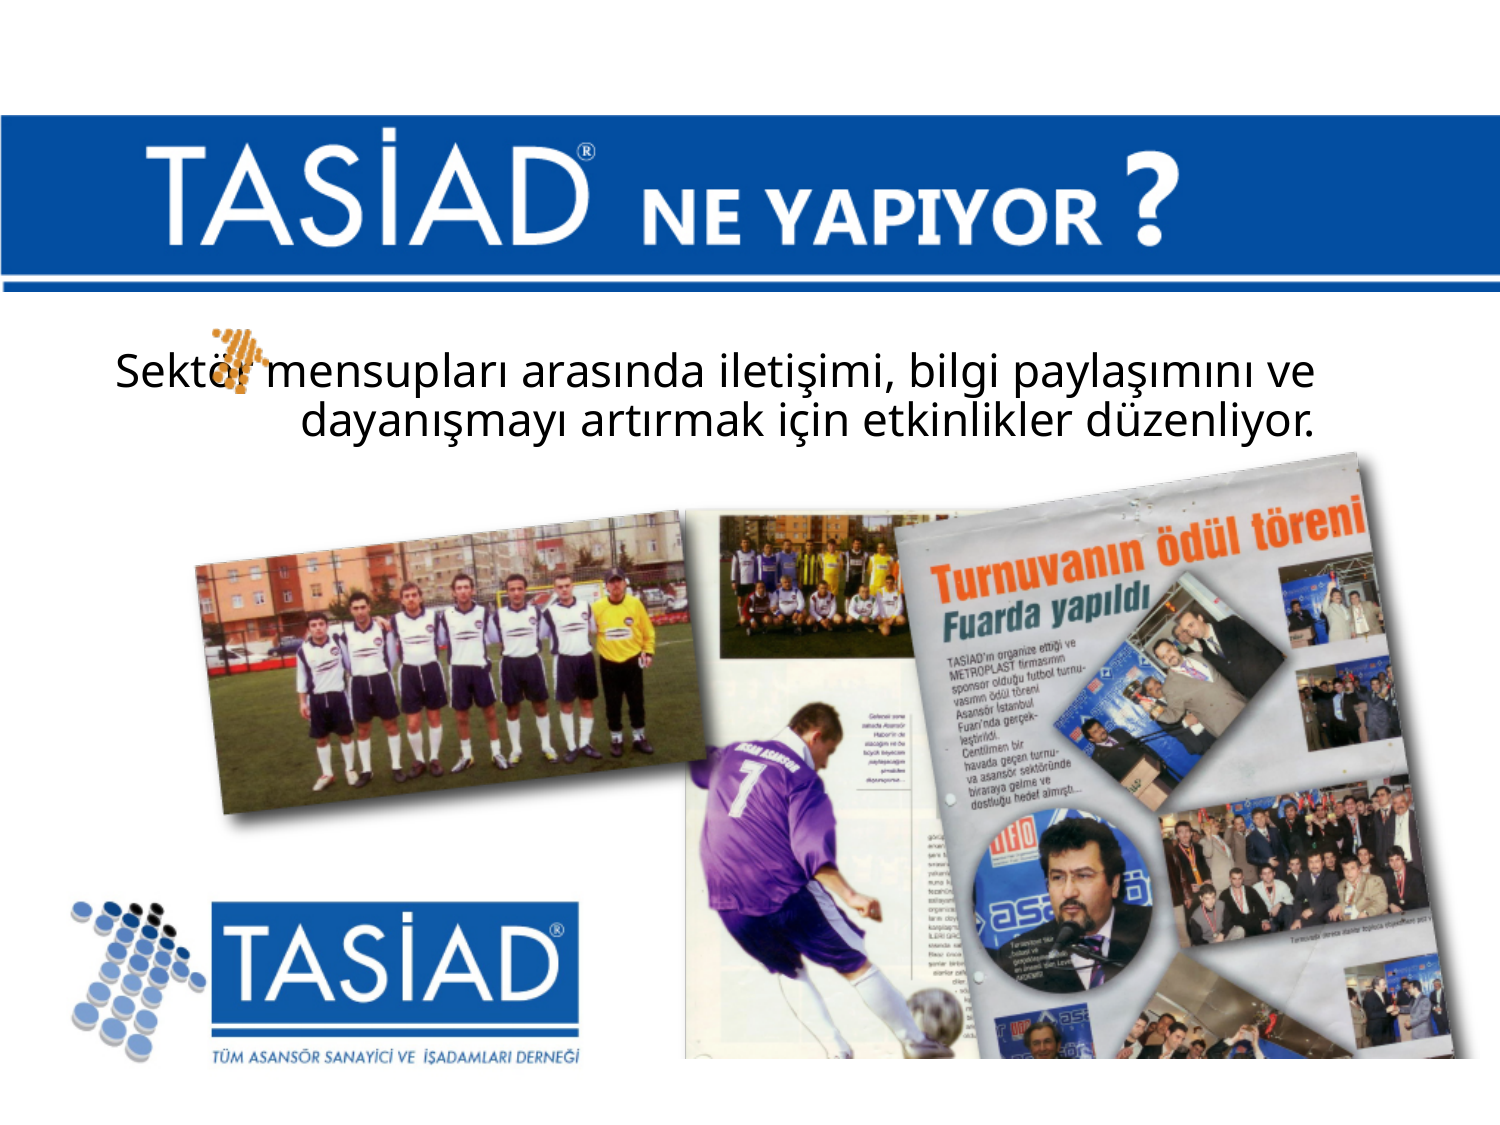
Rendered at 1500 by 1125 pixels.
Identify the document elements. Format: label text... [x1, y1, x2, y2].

picture [212, 328, 269, 395]
picture [55, 447, 1480, 1059]
text_box Sektör mensupları arasında iletişimi, bilgi paylaşımını ve dayanışmayı artırmak için etkinlikler düzenliyor. [100, 340, 1418, 447]
